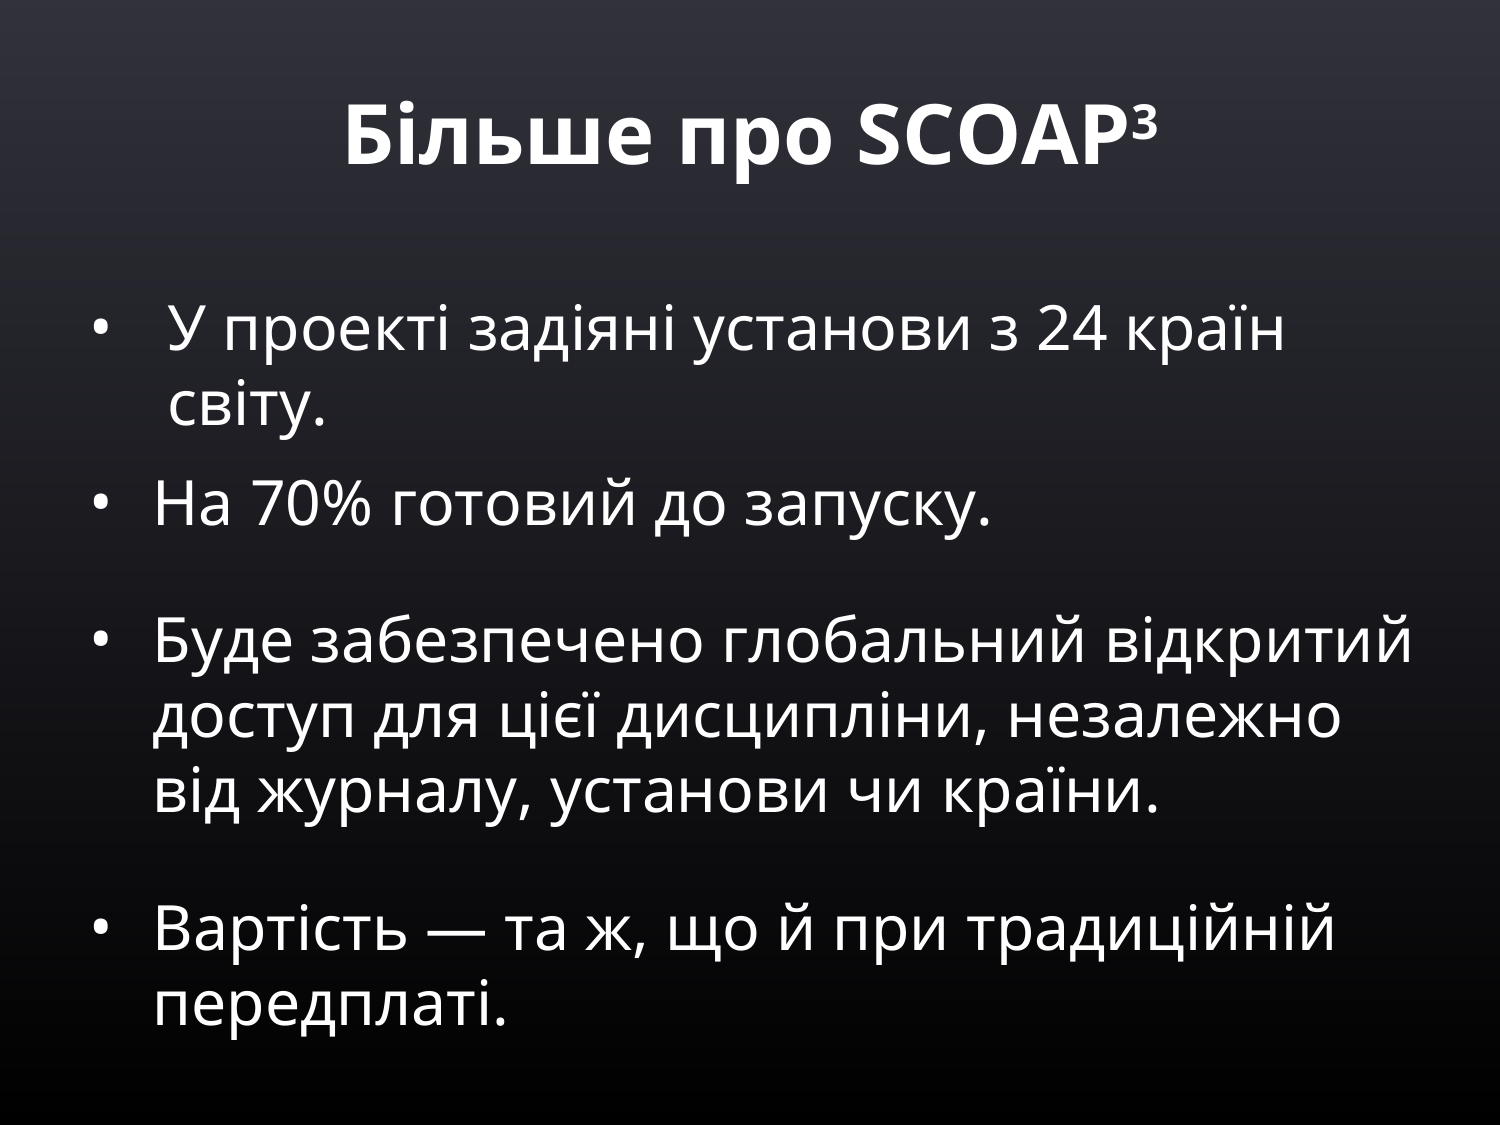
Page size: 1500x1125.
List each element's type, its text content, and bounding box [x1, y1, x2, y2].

text_box Вартість — та ж, що й при традиційній передплаті. [74, 887, 1463, 1038]
text_box На 70% готовий до запуску. [74, 425, 1463, 576]
text_box Буде забезпечено глобальний відкритий доступ для цієї дисципліни, незалежно від журналу, установи чи країни. [74, 600, 1463, 826]
title Більше про SCOAP3 [24, 37, 1476, 225]
text_box У проекті задіяні установи з 24 країн світу. [74, 287, 1463, 425]
